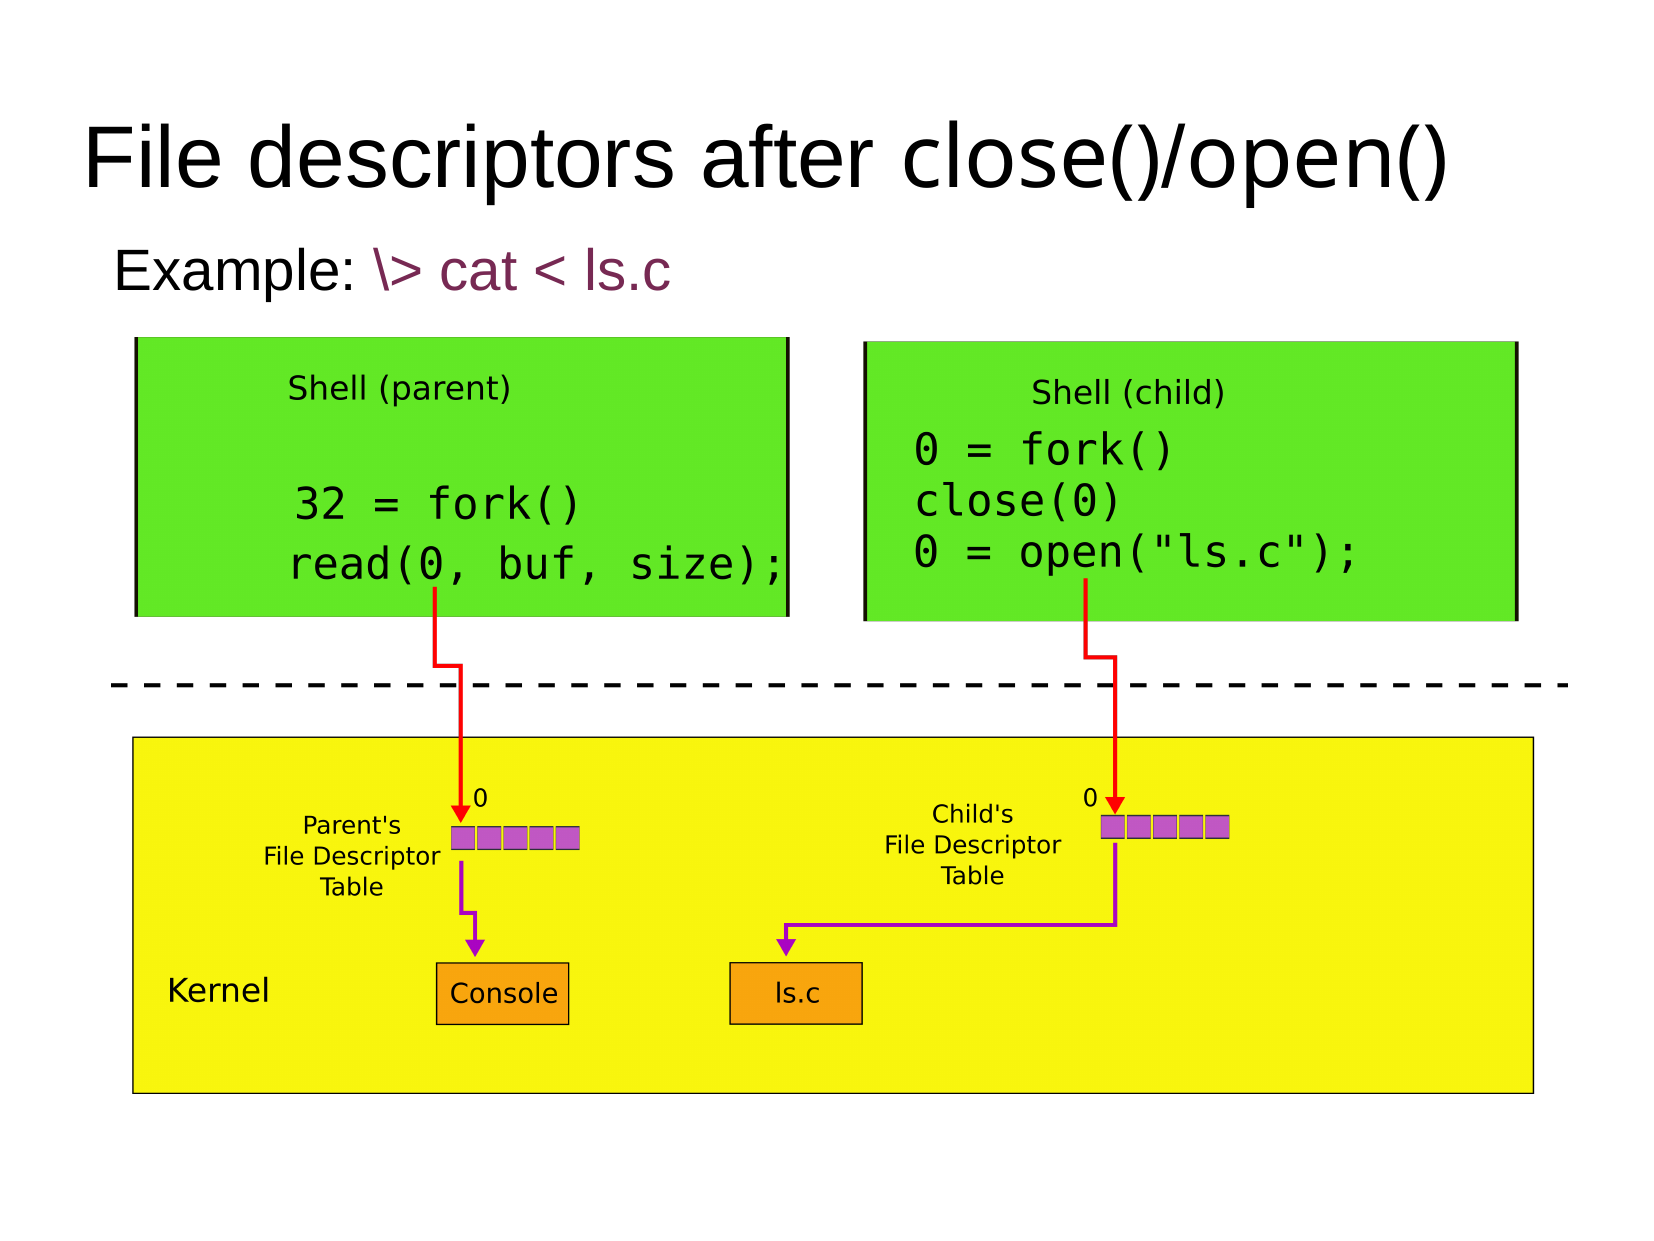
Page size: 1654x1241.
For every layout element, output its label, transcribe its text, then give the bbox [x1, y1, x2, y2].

text_box Example: \> cat < ls.c [99, 225, 863, 333]
picture [111, 337, 1568, 1094]
title File descriptors after close()/open() [82, 40, 1613, 266]
